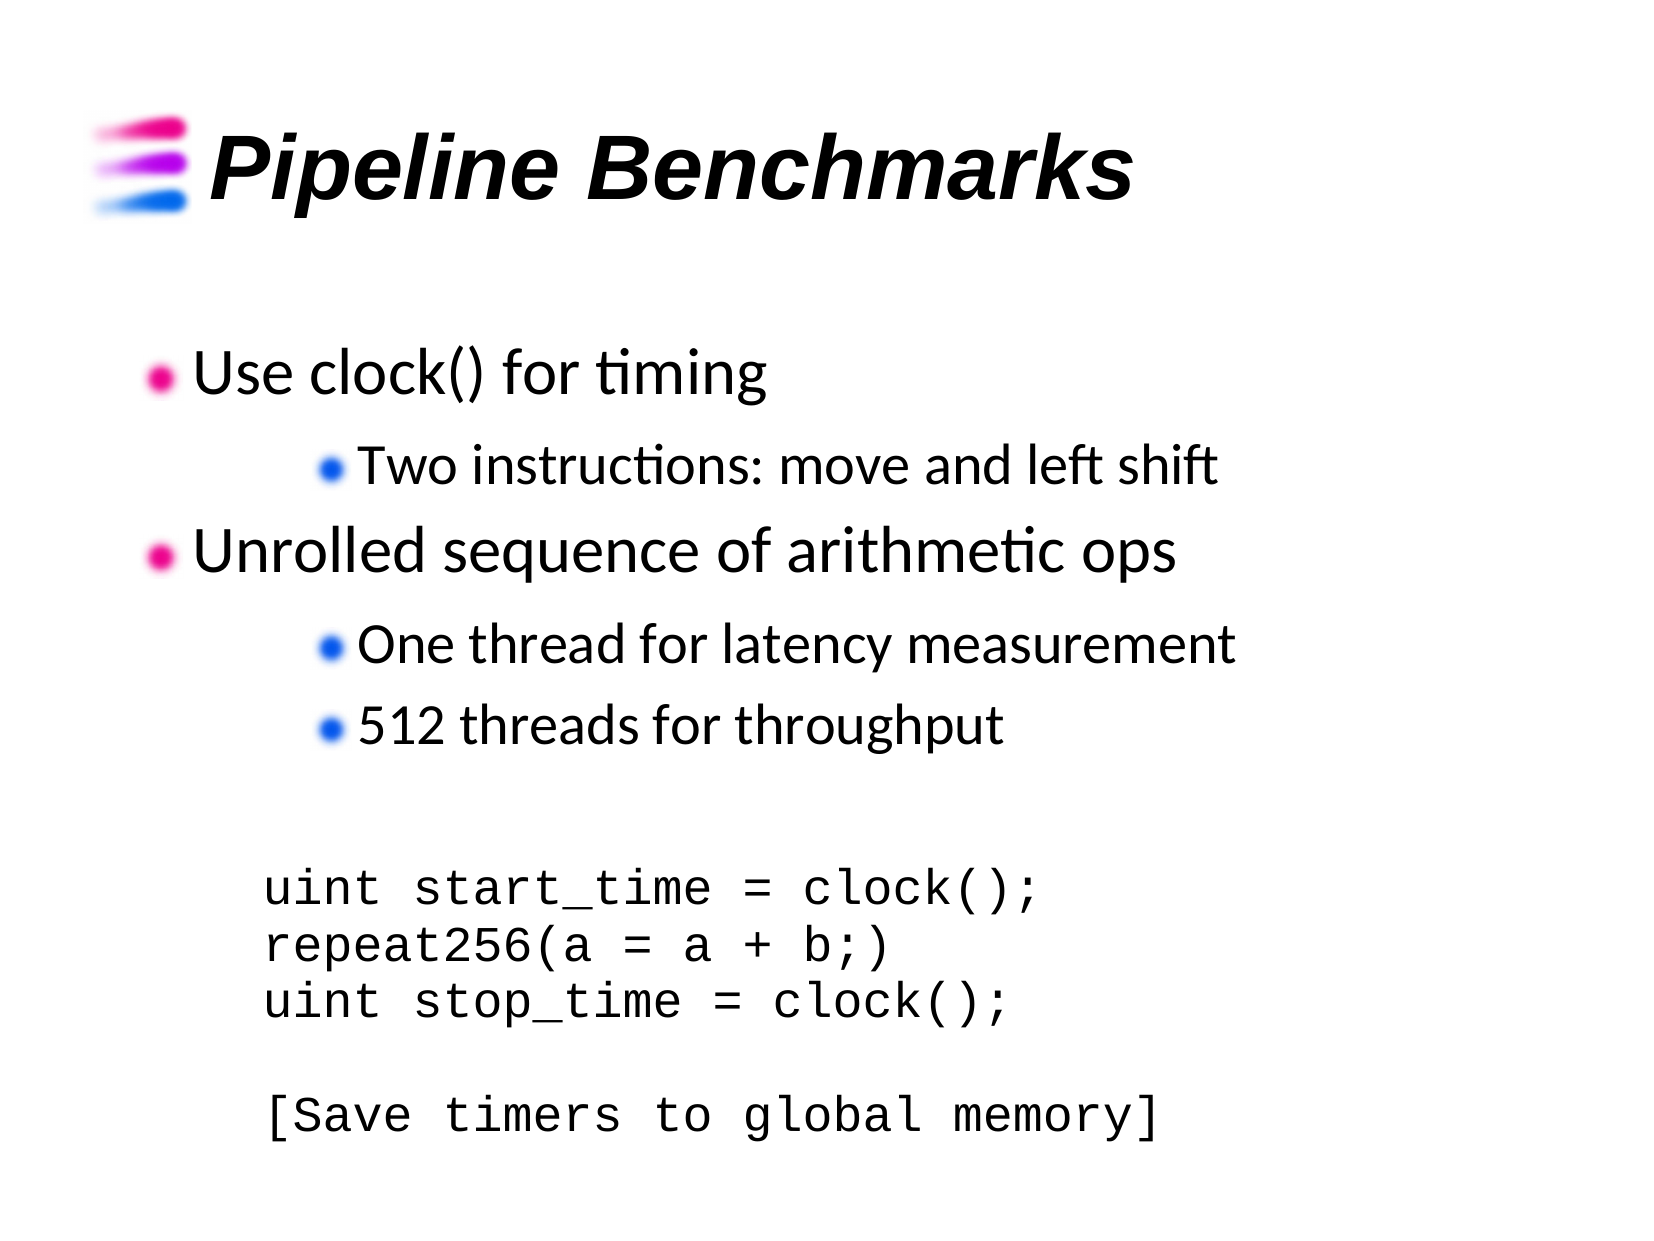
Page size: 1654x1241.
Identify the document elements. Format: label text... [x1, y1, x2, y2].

list Use clock() for timing Two instructions: move and left shift Unrolled sequence of arithmetic ops One thread for latency measurement 512 threads for throughput [121, 344, 1534, 1127]
text_box uint start_time = clock(); repeat256(a = a + b;) uint stop_time = clock(); [Save timers to global memory] [262, 862, 1351, 1147]
title Pipeline Benchmarks [209, 64, 1531, 272]
picture [83, 110, 192, 224]
